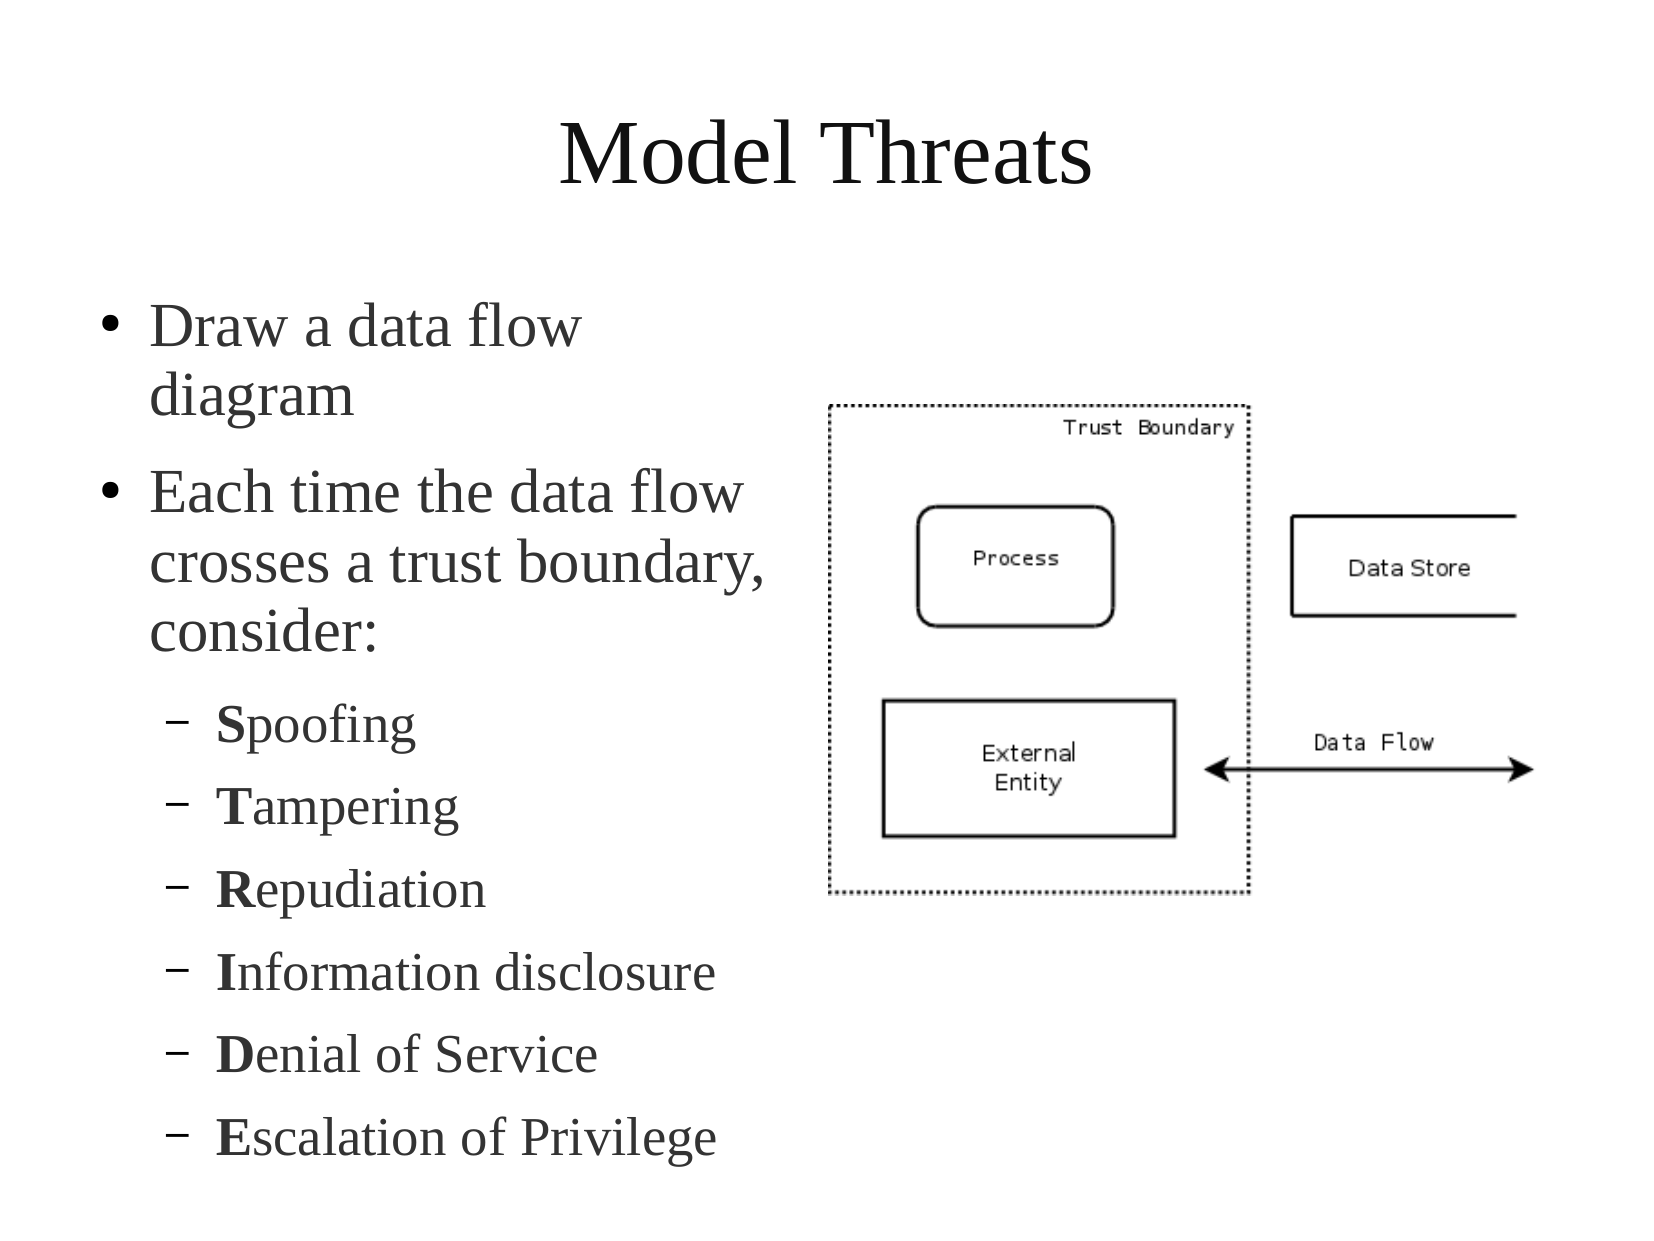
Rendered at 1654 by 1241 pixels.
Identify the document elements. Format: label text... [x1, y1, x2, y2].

title Model Threats [82, 49, 1571, 257]
picture [828, 404, 1539, 896]
list Draw a data flow diagram Each time the data flow crosses a trust boundary, consider: Spoofing Tampering Repudiation Information disclosure Denial of Service Escalation of Privilege [82, 290, 793, 1171]
